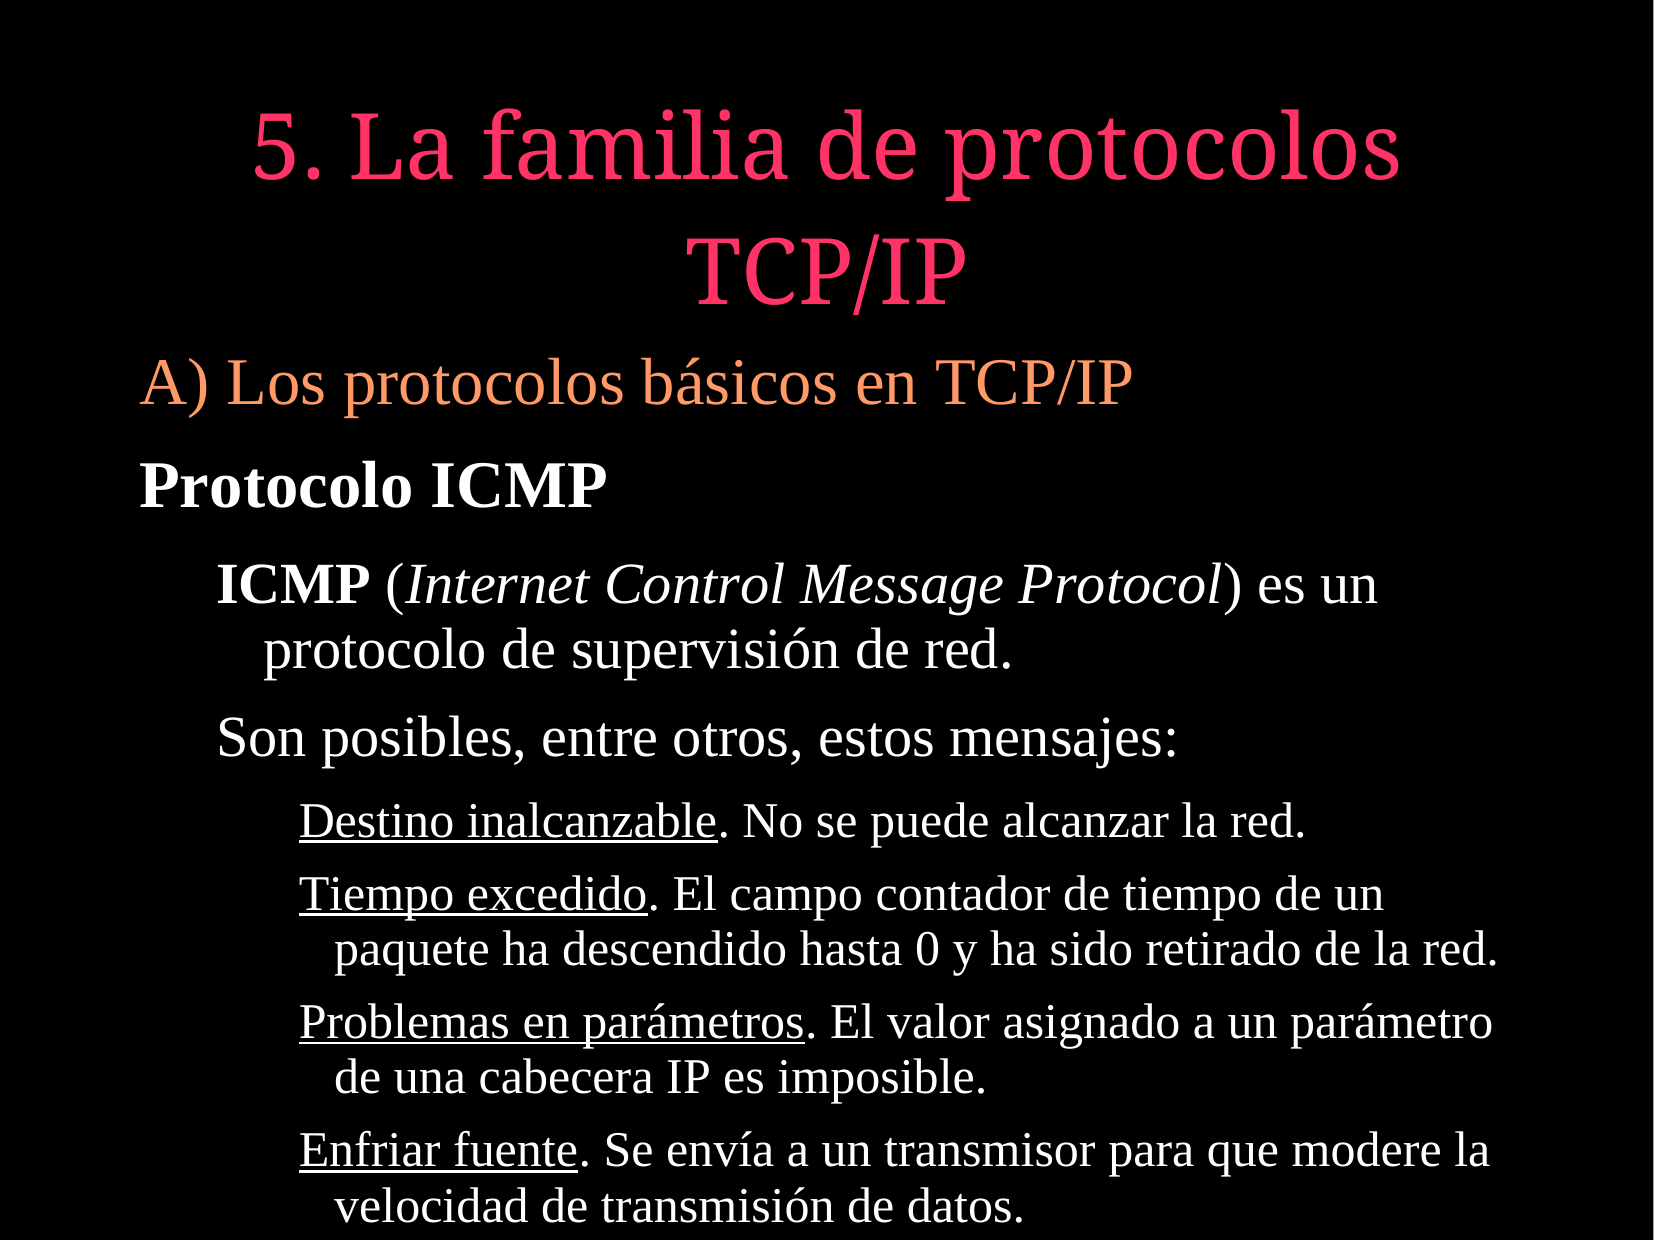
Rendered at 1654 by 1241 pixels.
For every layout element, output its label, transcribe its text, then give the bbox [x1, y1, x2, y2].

title 5. La familia de protocolos TCP/IP [121, 102, 1534, 311]
list A) Los protocolos básicos en TCP/IP Protocolo ICMP ICMP (Internet Control Message Protocol) es un protocolo de supervisión de red. Son posibles, entre otros, estos mensajes: Destino inalcanzable. No se puede alcanzar la red. Tiempo excedido. El campo contador de tiempo de un paquete ha descendido hasta 0 y ha sido retirado de la red. Problemas en parámetros. El valor asignado a un parámetro de una cabecera IP es imposible. Enfriar fuente. Se envía a un transmisor para que modere la velocidad de transmisión de datos. [121, 344, 1534, 1241]
